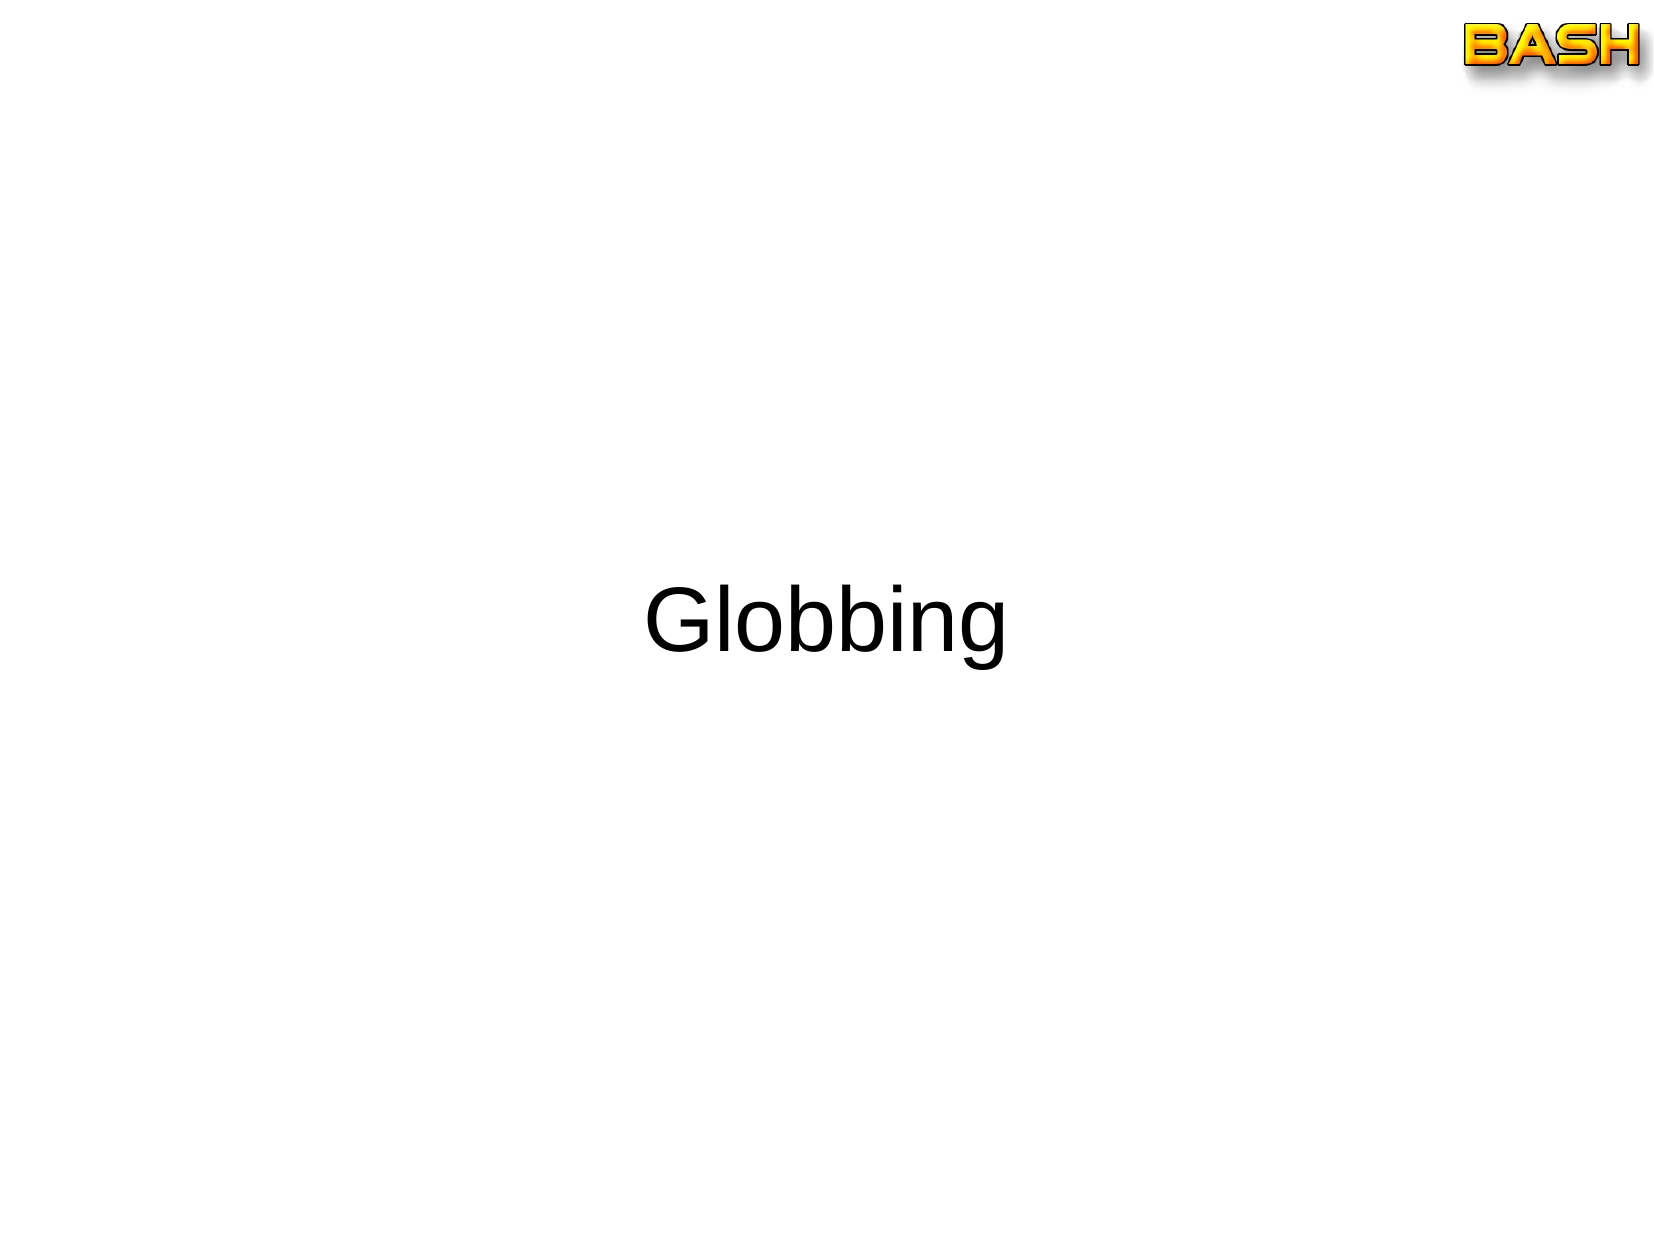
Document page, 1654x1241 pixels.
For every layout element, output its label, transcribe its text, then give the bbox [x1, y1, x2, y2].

title Globbing [82, 523, 1571, 717]
picture [1450, 0, 1654, 96]
